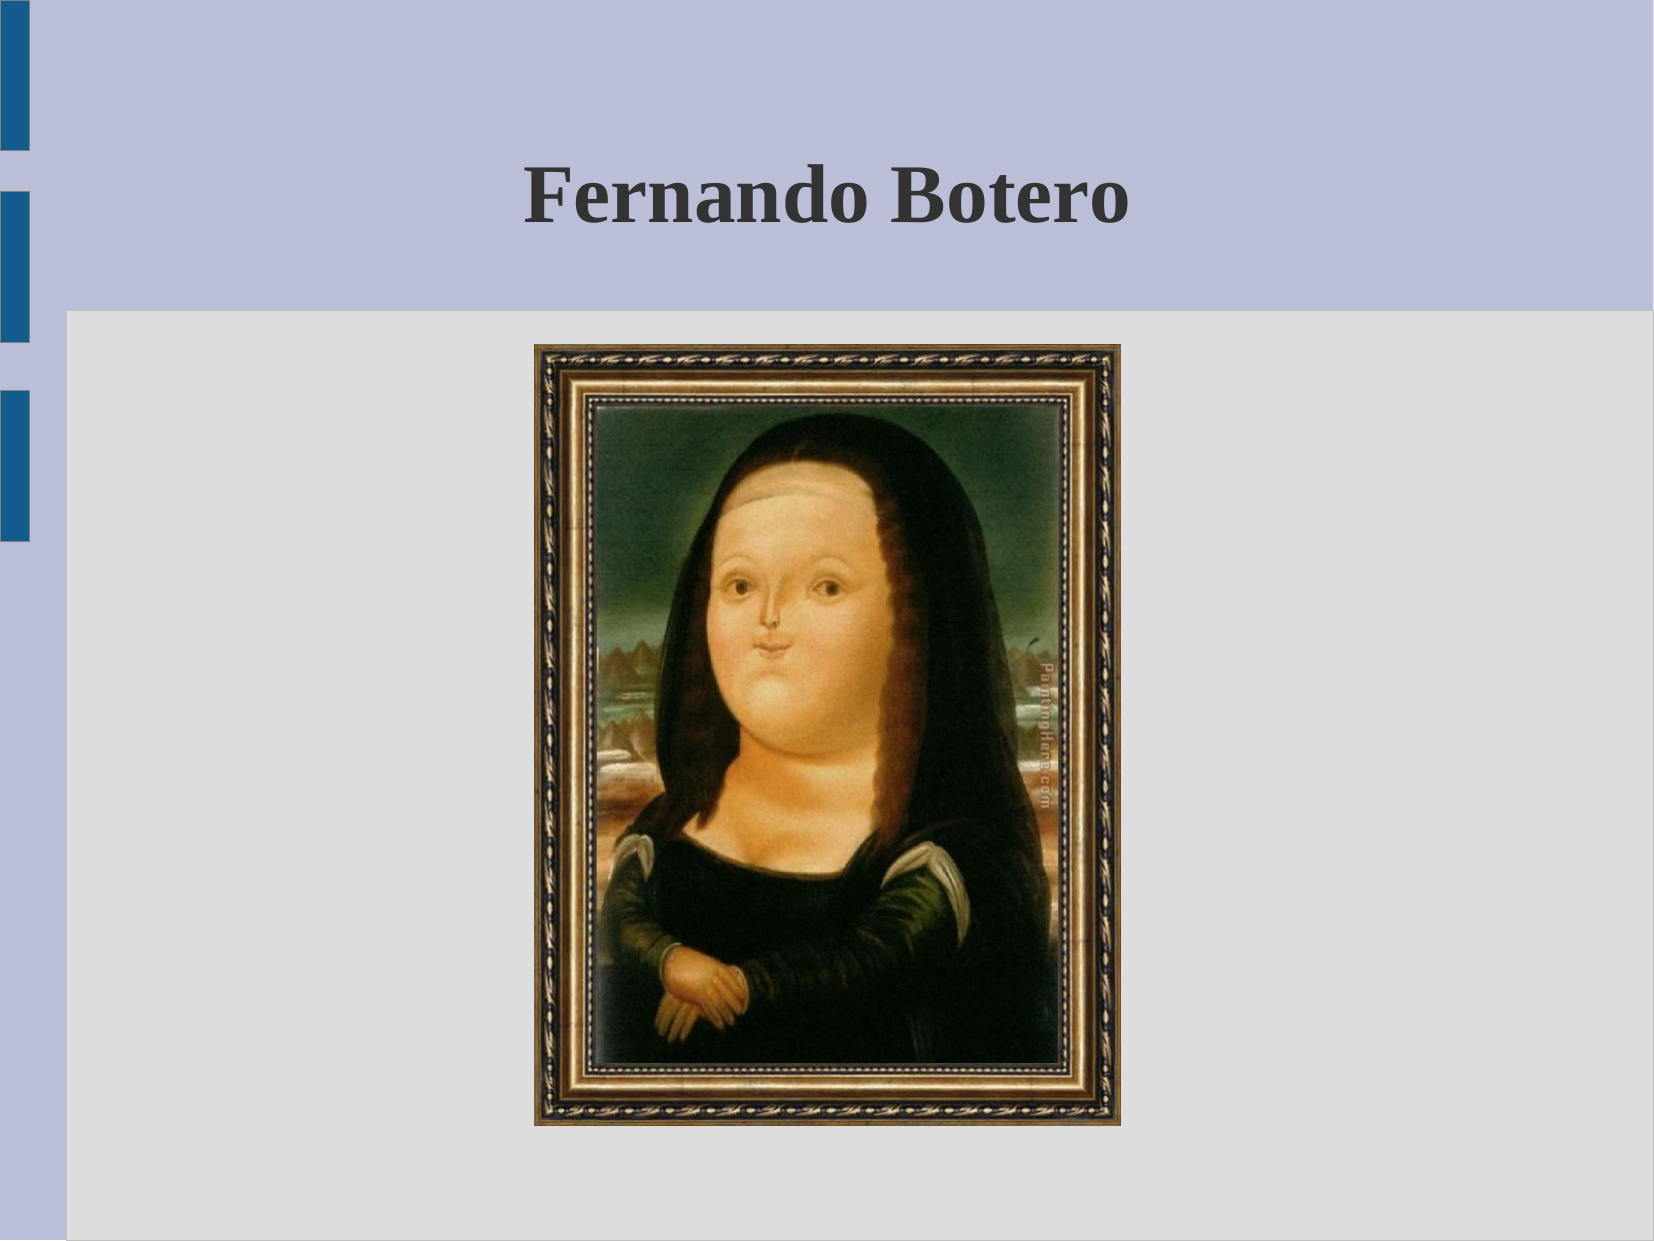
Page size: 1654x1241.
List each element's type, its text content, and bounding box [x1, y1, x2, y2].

title Fernando Botero [121, 91, 1534, 299]
picture [534, 344, 1121, 1126]
